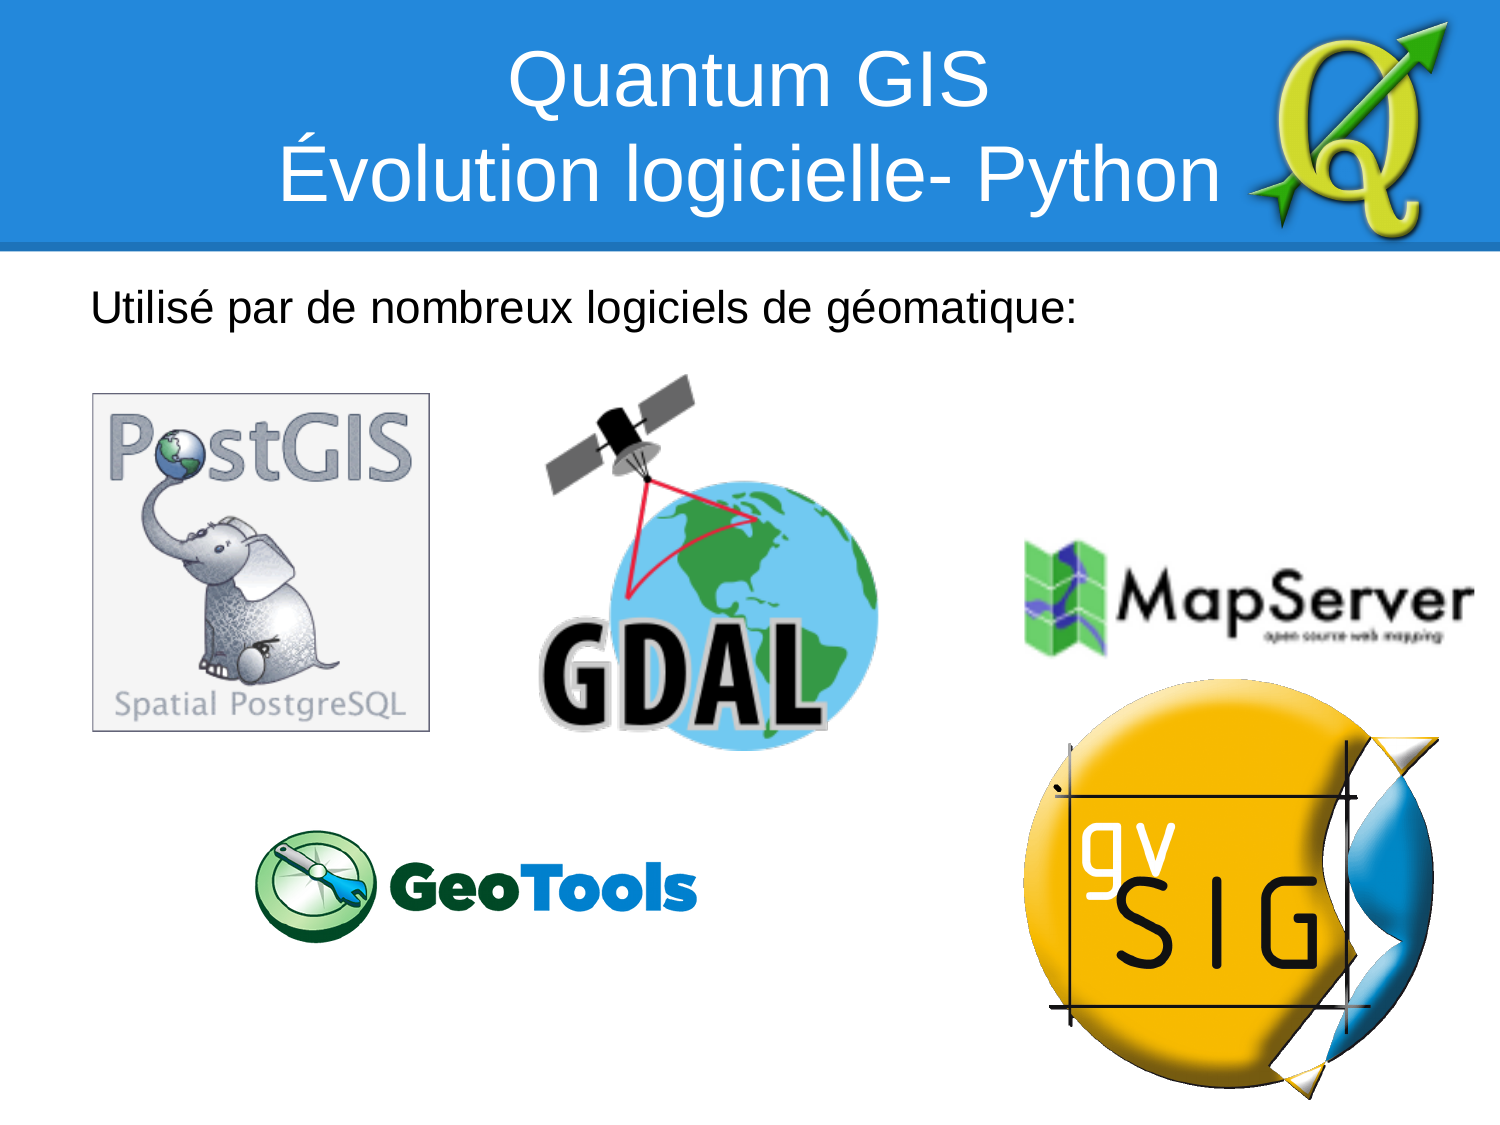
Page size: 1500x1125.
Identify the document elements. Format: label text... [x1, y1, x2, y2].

text_box [538, 374, 879, 751]
text_box [251, 828, 702, 948]
text_box [1238, 10, 1459, 248]
text_box [92, 393, 430, 732]
text_box [1008, 374, 1475, 1113]
title Quantum GIS Évolution logicielle- Python [75, 12, 1238, 233]
list Utilisé par de nombreux logiciels de géomatique: [75, 262, 1425, 1036]
